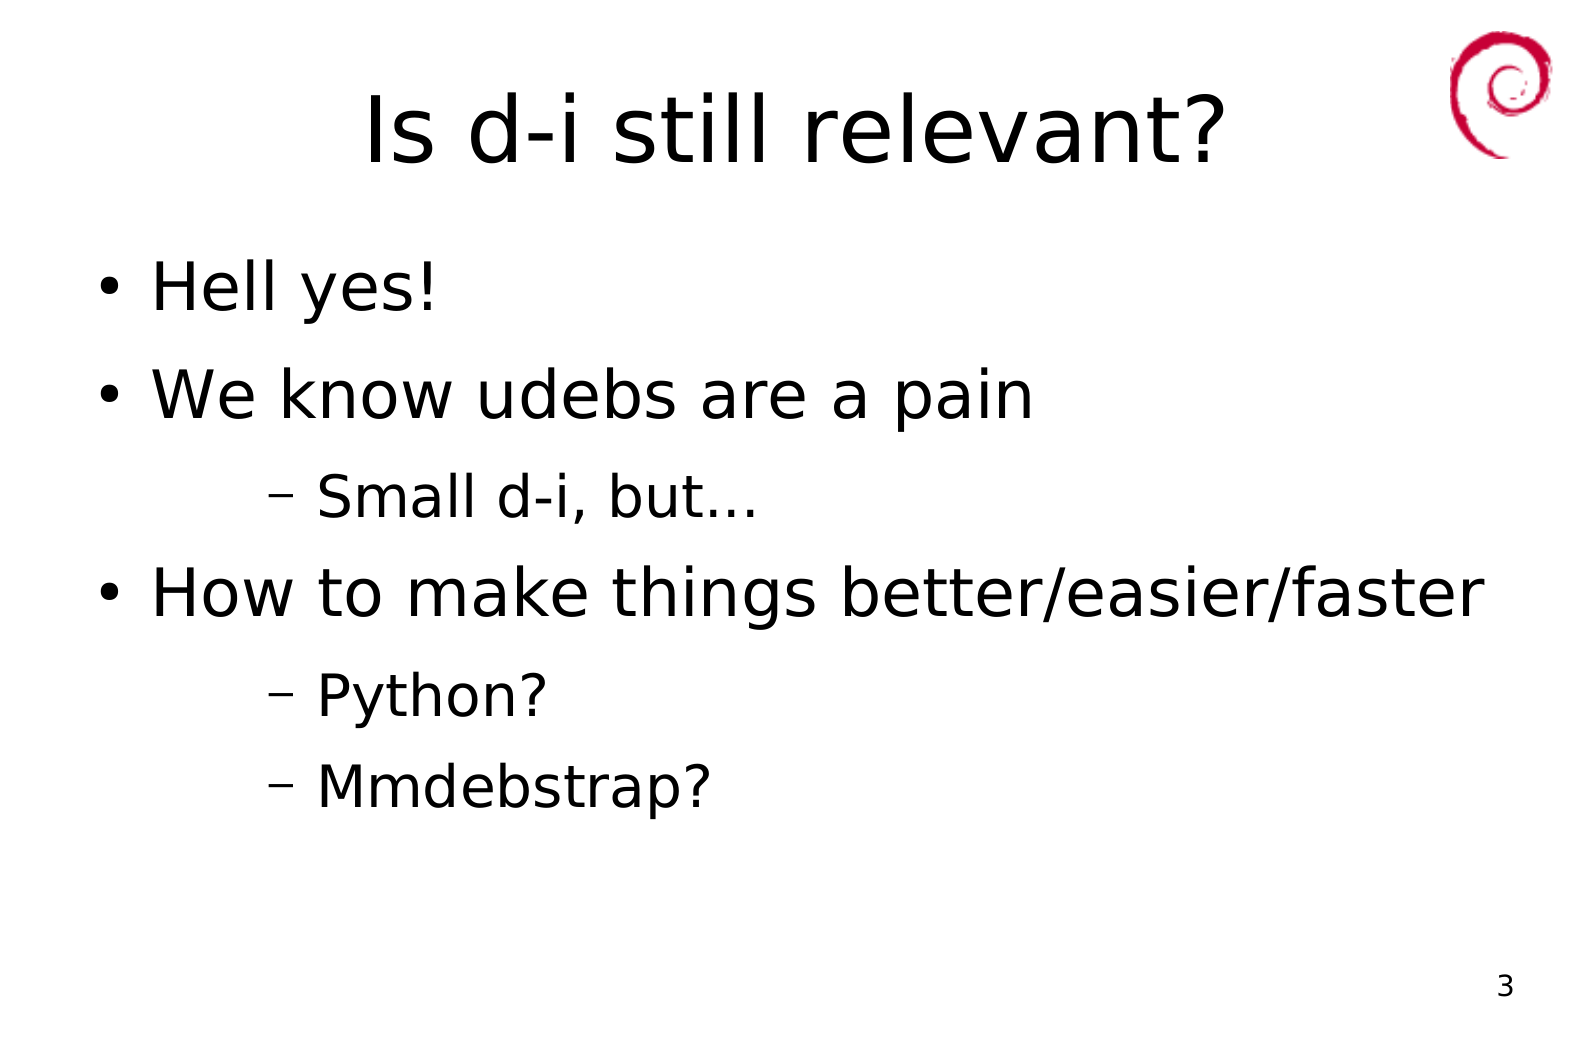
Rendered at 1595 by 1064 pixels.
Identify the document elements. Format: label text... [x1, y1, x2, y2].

list Hell yes! We know udebs are a pain Small d-i, but... How to make things better/easier/faster Python? Mmdebstrap? [79, 248, 1515, 951]
title Is d-i still relevant? [79, 42, 1515, 220]
picture [1450, 31, 1555, 159]
